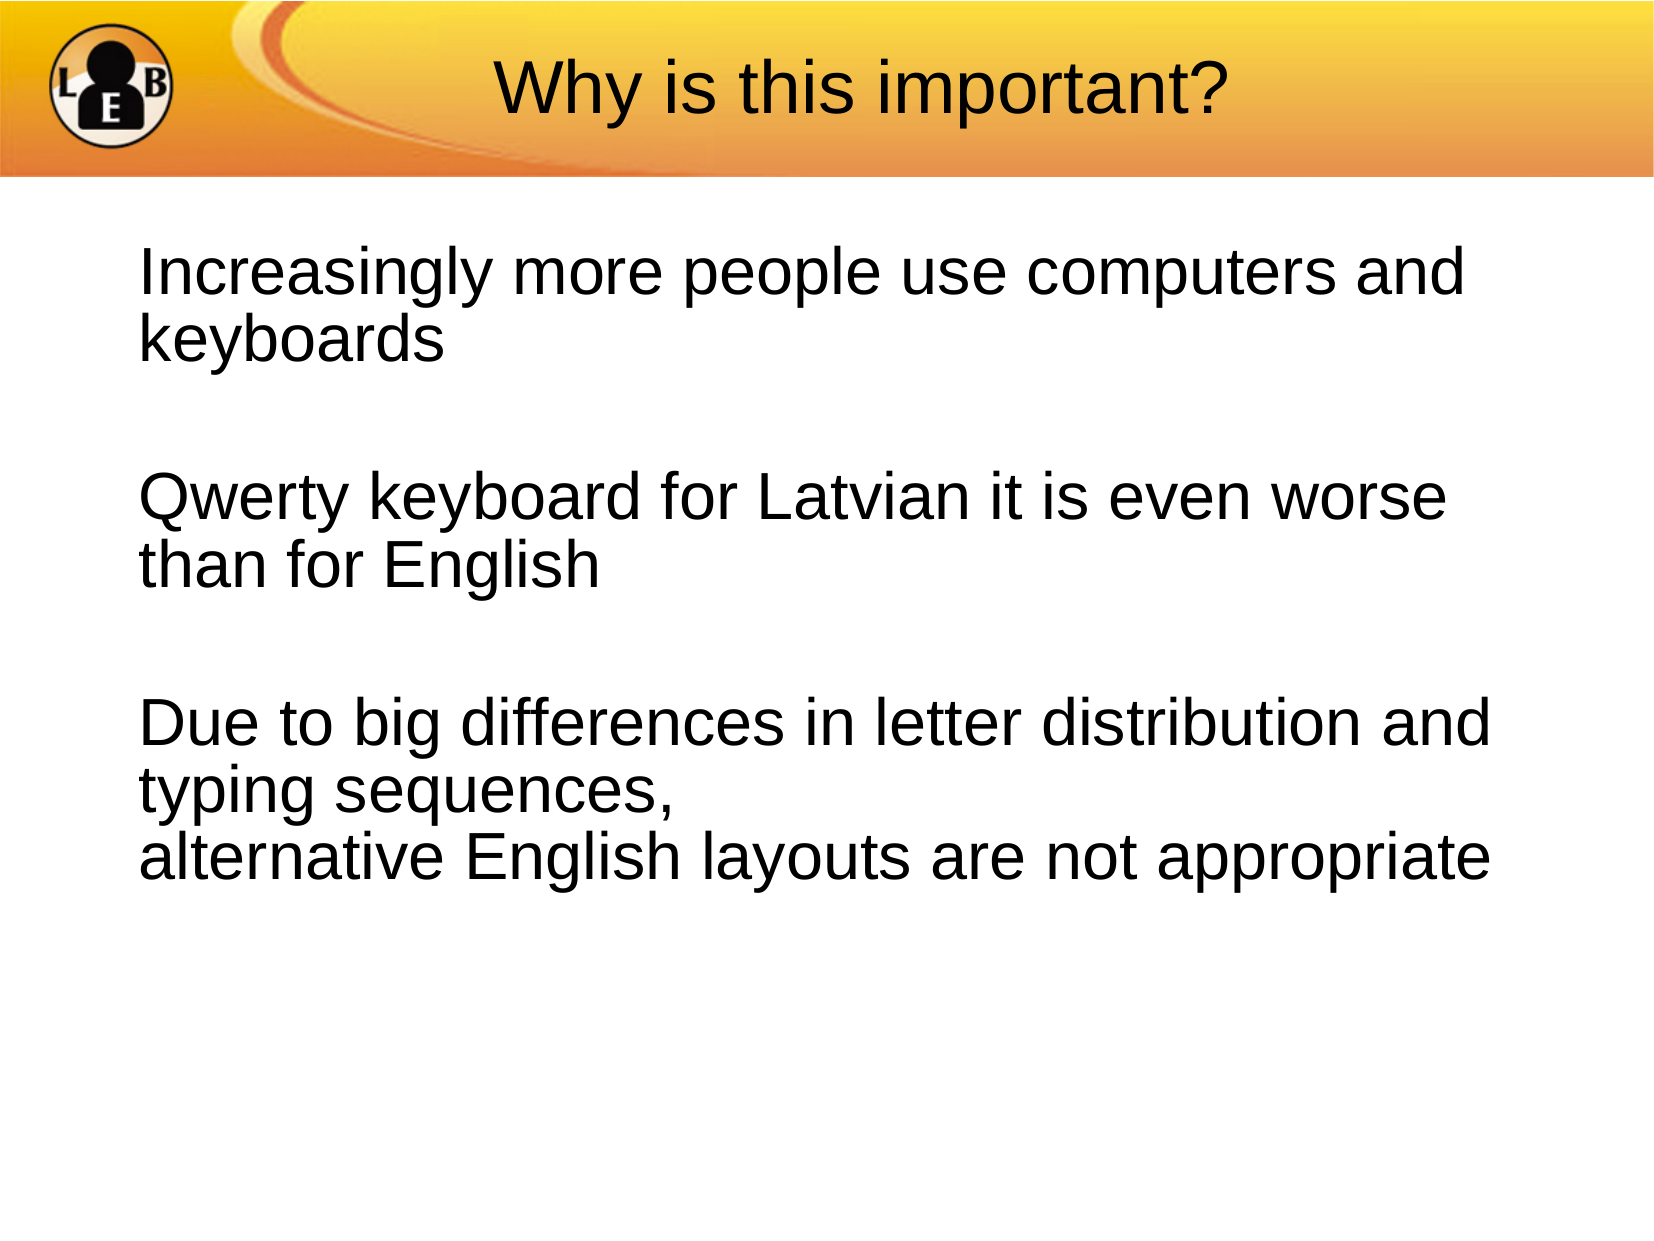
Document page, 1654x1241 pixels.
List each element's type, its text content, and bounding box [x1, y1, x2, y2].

title Why is this important? [153, 41, 1571, 140]
picture [0, 1, 1654, 177]
list Increasingly more people use computers and keyboards Qwerty keyboard for Latvian it is even worse than for English Due to big differences in letter distribution and typing sequences, alternative English layouts are not appropriate [82, 236, 1569, 1107]
